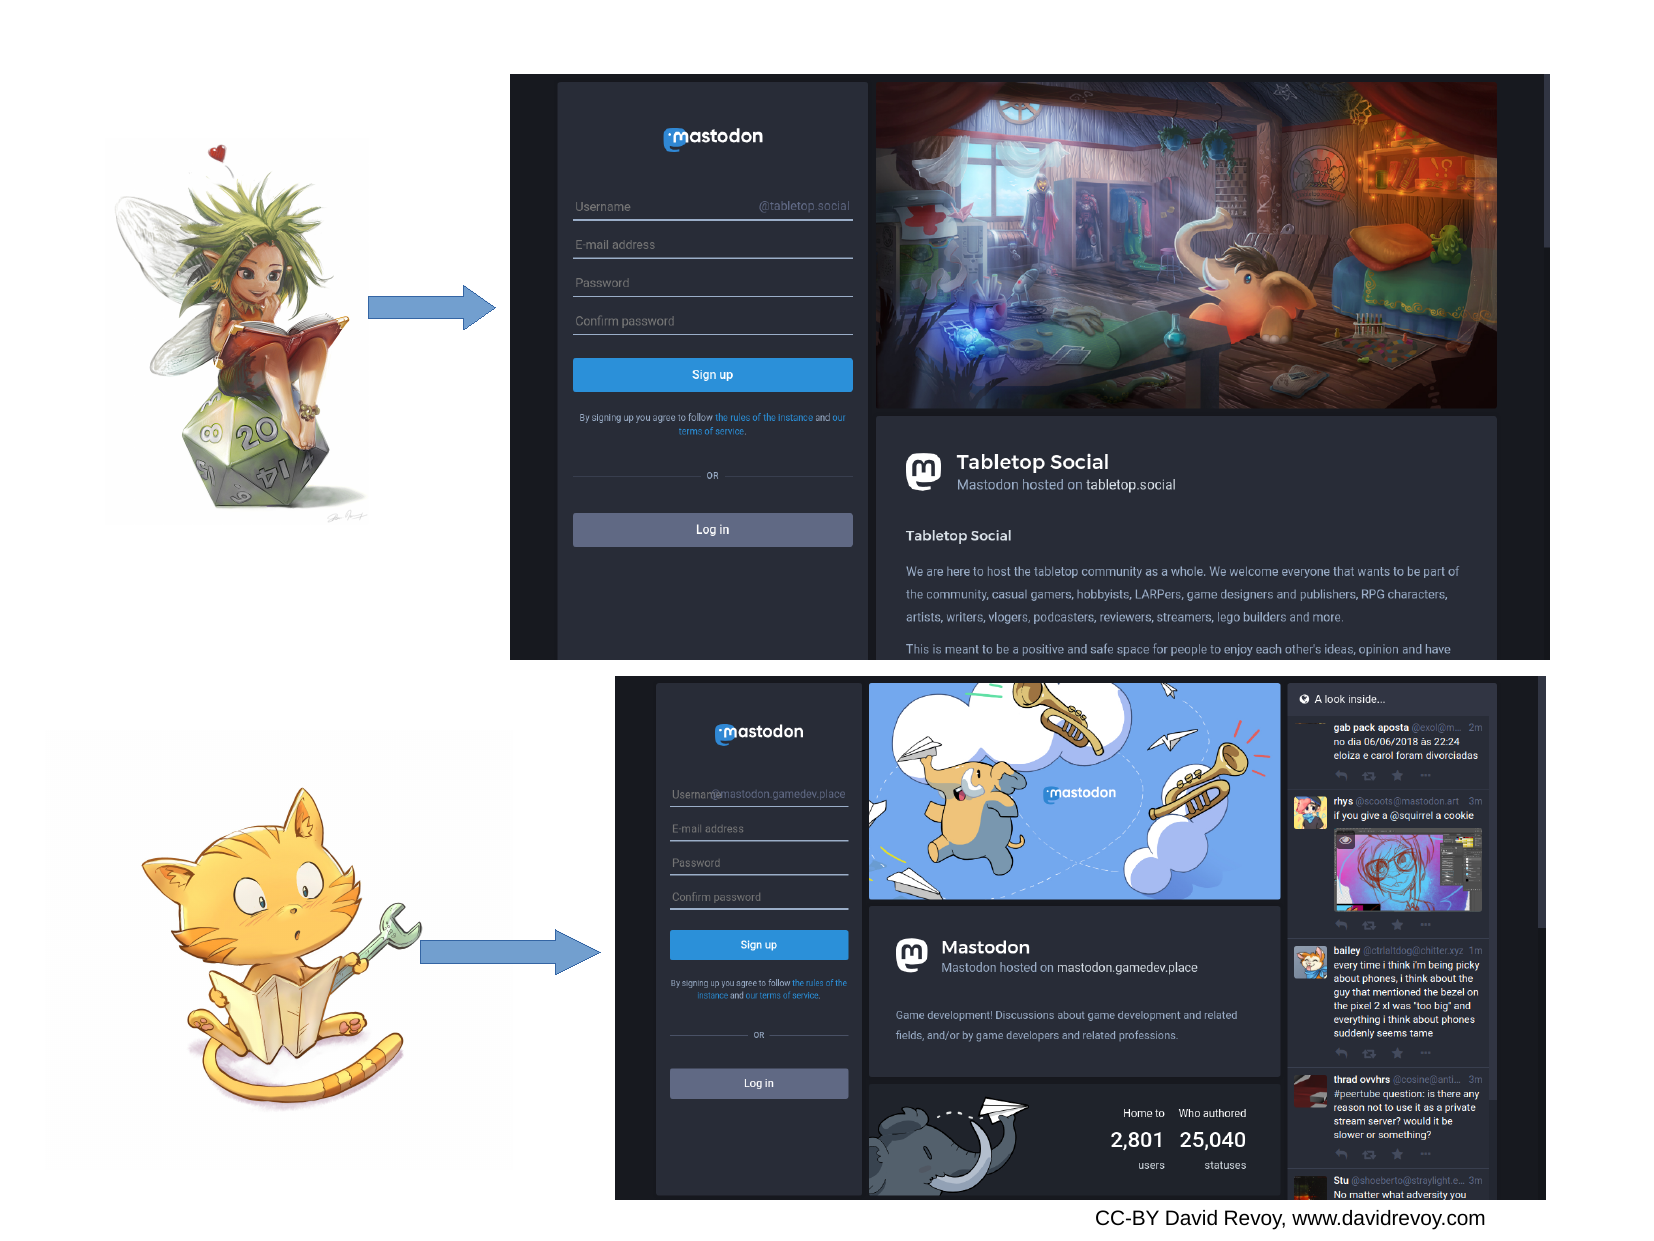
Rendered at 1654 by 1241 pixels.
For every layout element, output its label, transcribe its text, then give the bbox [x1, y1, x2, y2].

picture [105, 138, 369, 525]
text_box CC-BY David Revoy, www.davidrevoy.com [1080, 1199, 1596, 1238]
picture [45, 730, 513, 1170]
text_box [368, 285, 496, 330]
picture [615, 676, 1546, 1200]
picture [510, 74, 1550, 660]
text_box [420, 929, 601, 975]
